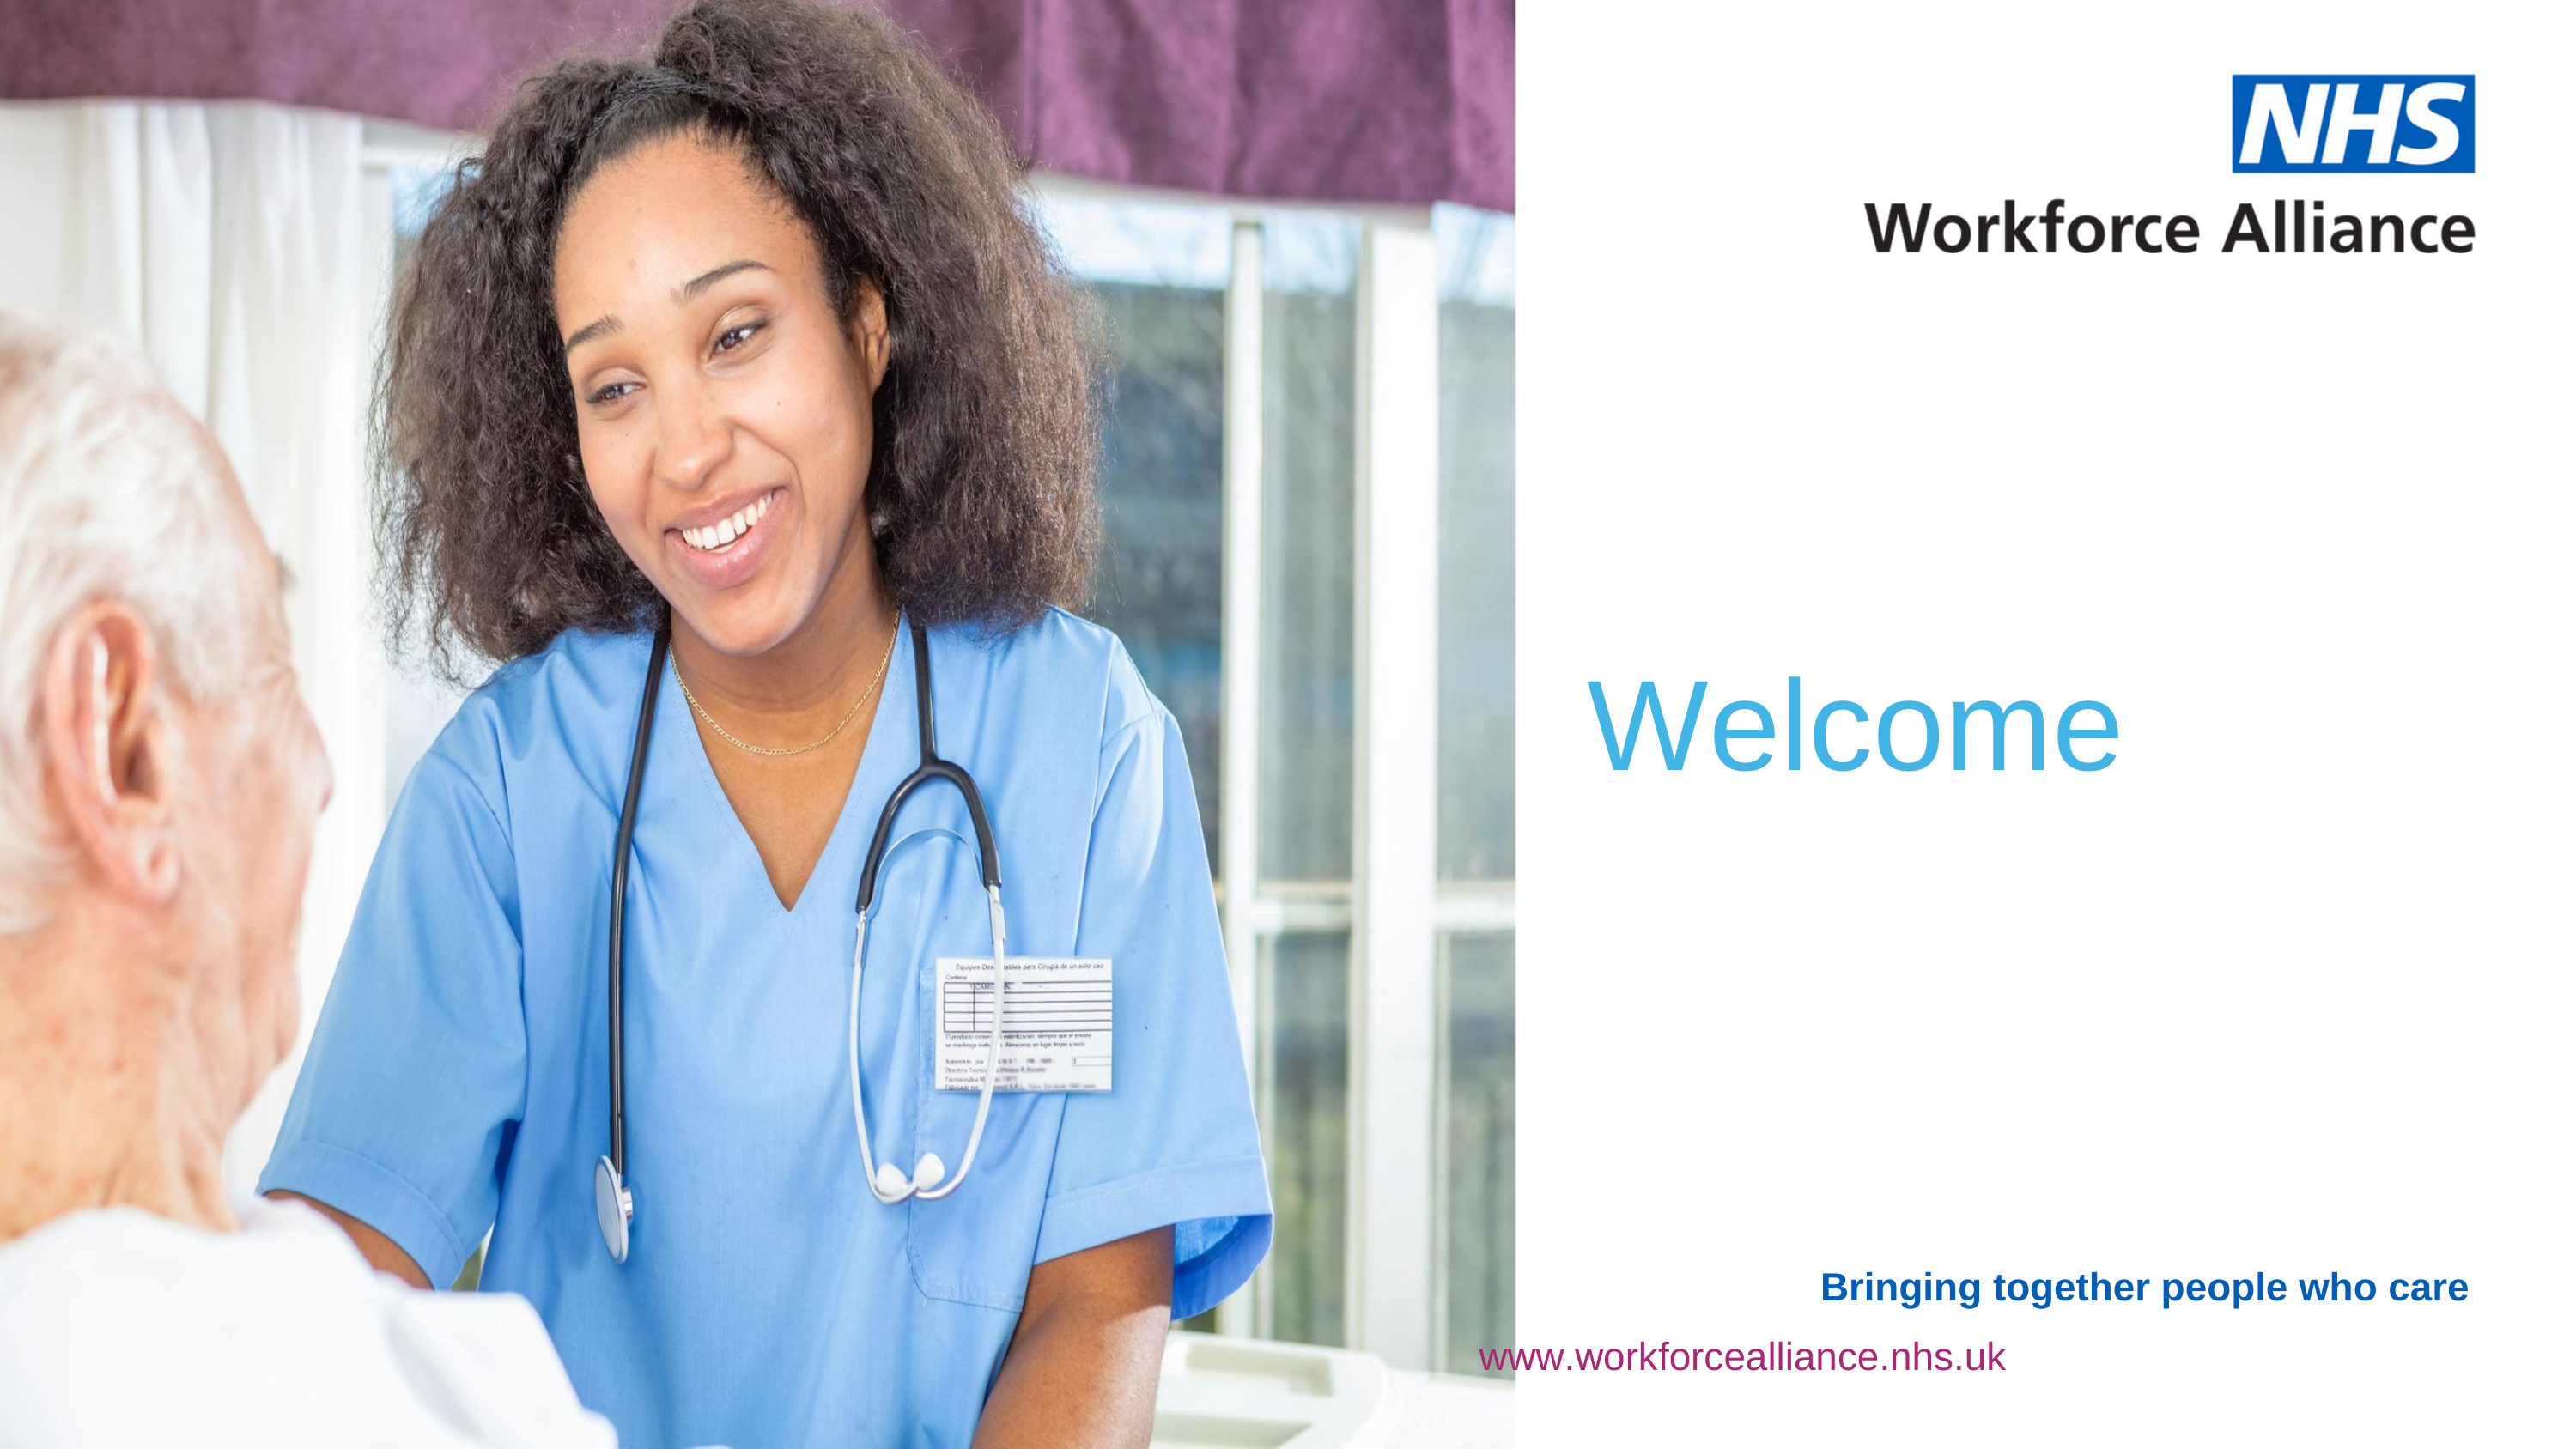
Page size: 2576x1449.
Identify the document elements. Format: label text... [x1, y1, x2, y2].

text_box www.workforcealliance.nhs.uk [1479, 1314, 2477, 1362]
text_box [0, 0, 2576, 1449]
text_box Welcome [1587, 655, 2214, 801]
text_box Bringing together people who care [1820, 1245, 2477, 1294]
